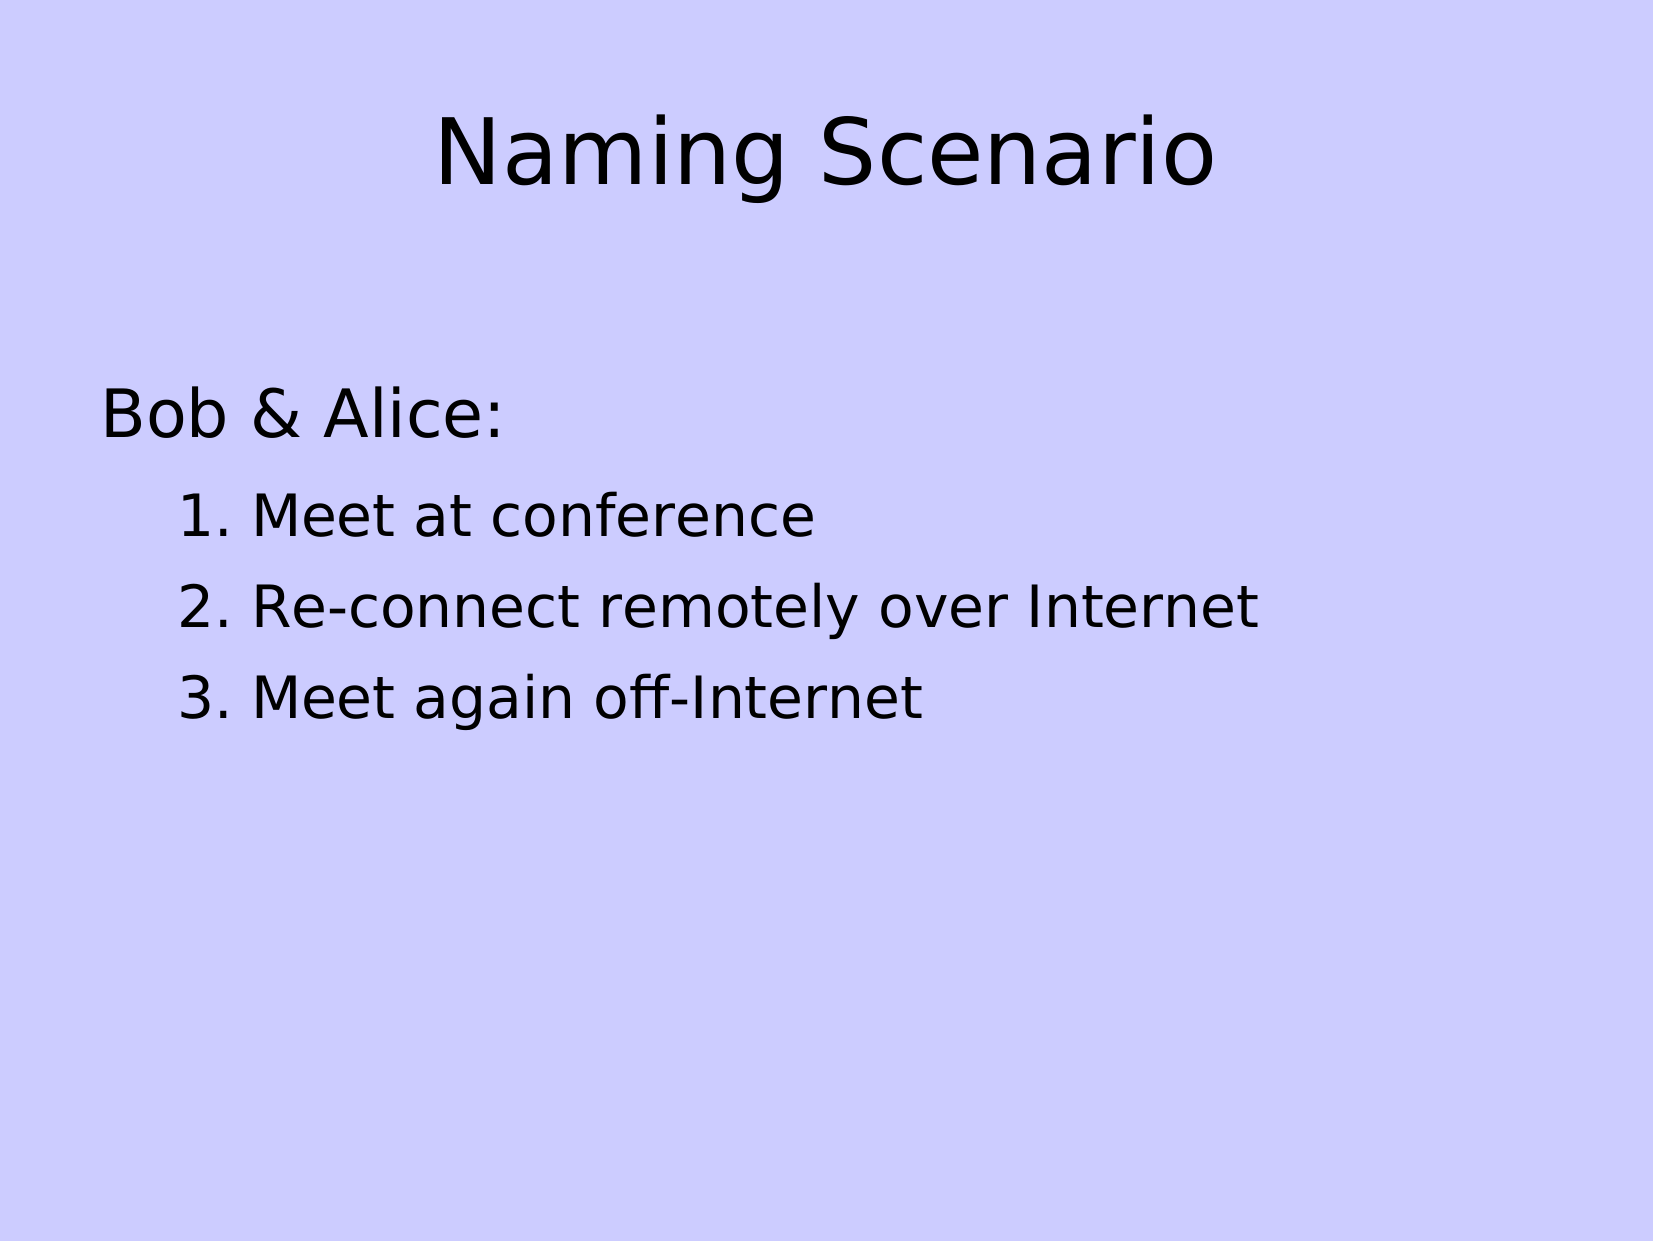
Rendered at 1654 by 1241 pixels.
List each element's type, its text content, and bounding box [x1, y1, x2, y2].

title Naming Scenario [82, 56, 1571, 250]
list Bob & Alice: Meet at conference Re-connect remotely over Internet Meet again off-Internet [82, 375, 1571, 1095]
